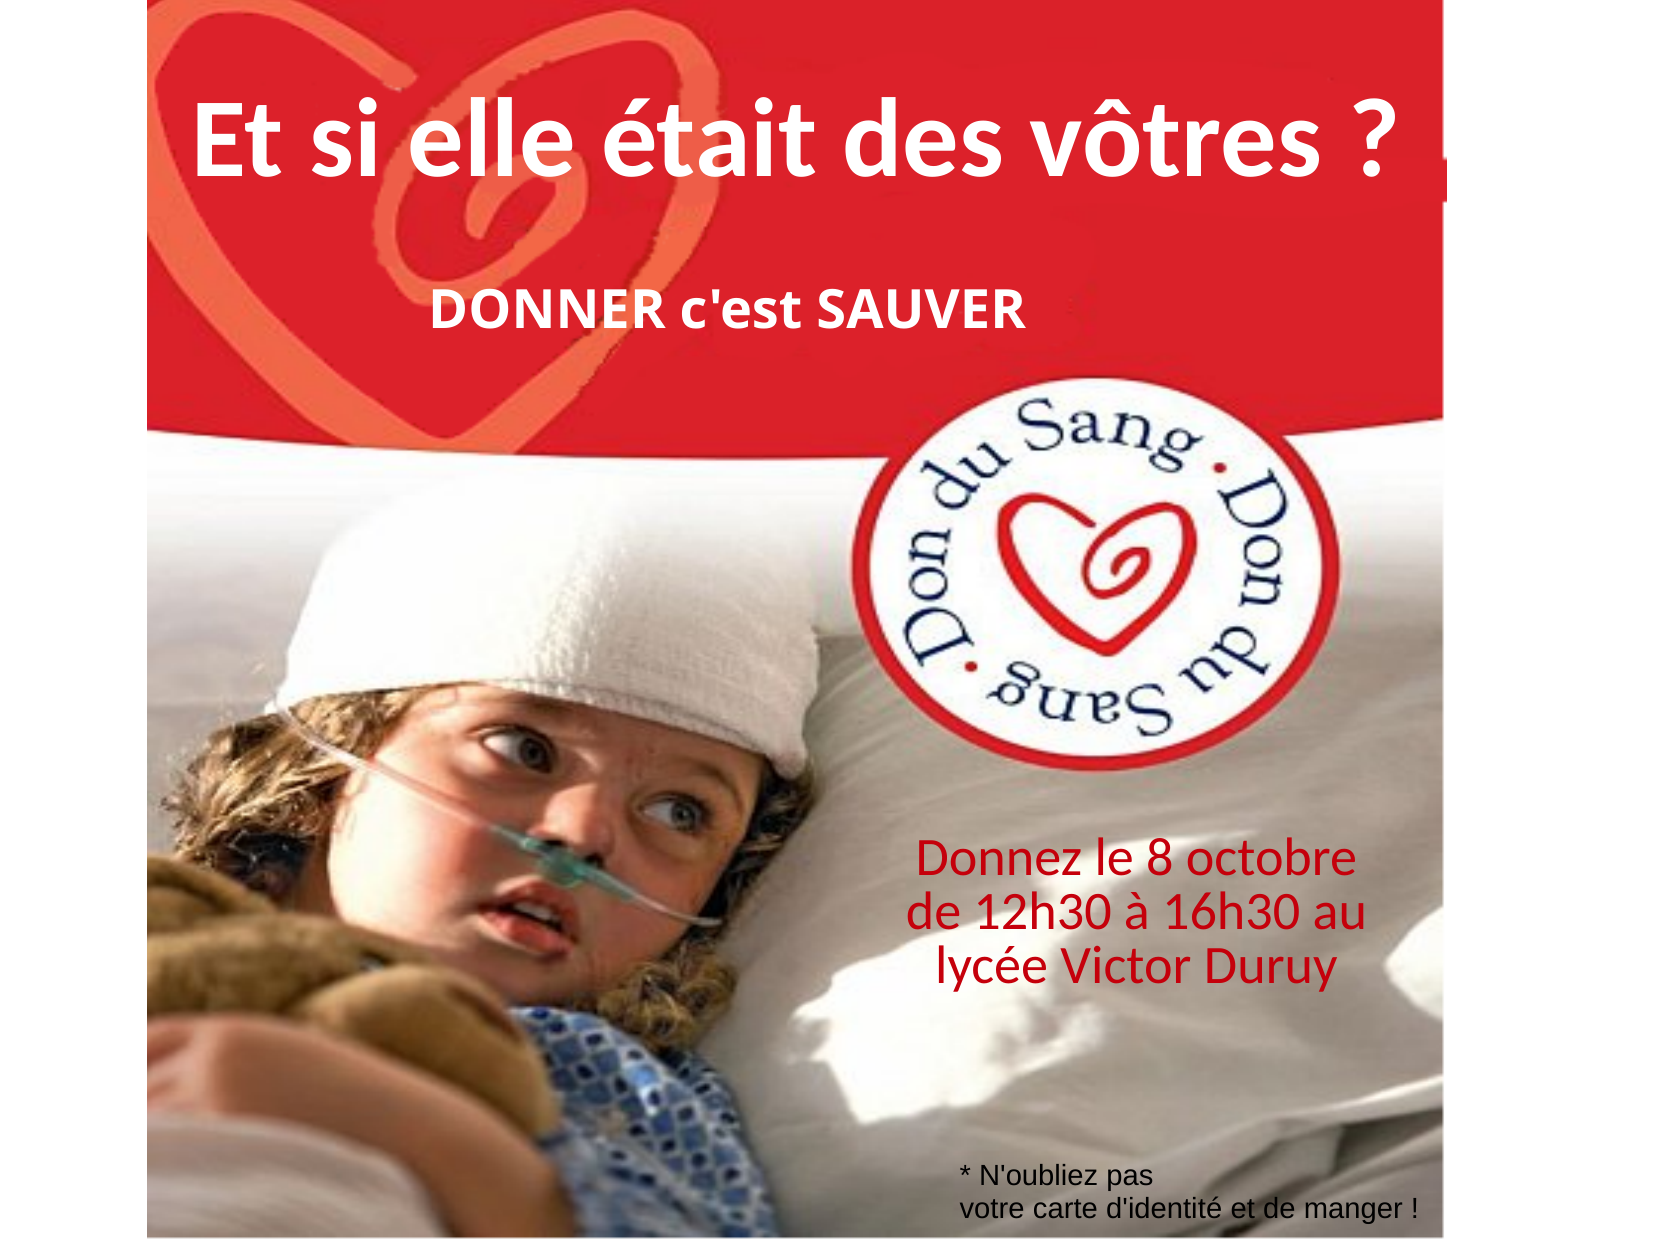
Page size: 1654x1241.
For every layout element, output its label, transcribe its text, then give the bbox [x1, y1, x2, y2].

text_box Et si elle était des vôtres ? [177, 84, 1447, 237]
text_box DONNER c'est SAUVER [413, 262, 1152, 355]
picture [147, 0, 1447, 1241]
text_box * N'oubliez pas votre carte d'identité et de manger ! [944, 1151, 1434, 1232]
text_box Donnez le 8 octobre de 12h30 à 16h30 au lycée Victor Duruy [885, 826, 1388, 1063]
